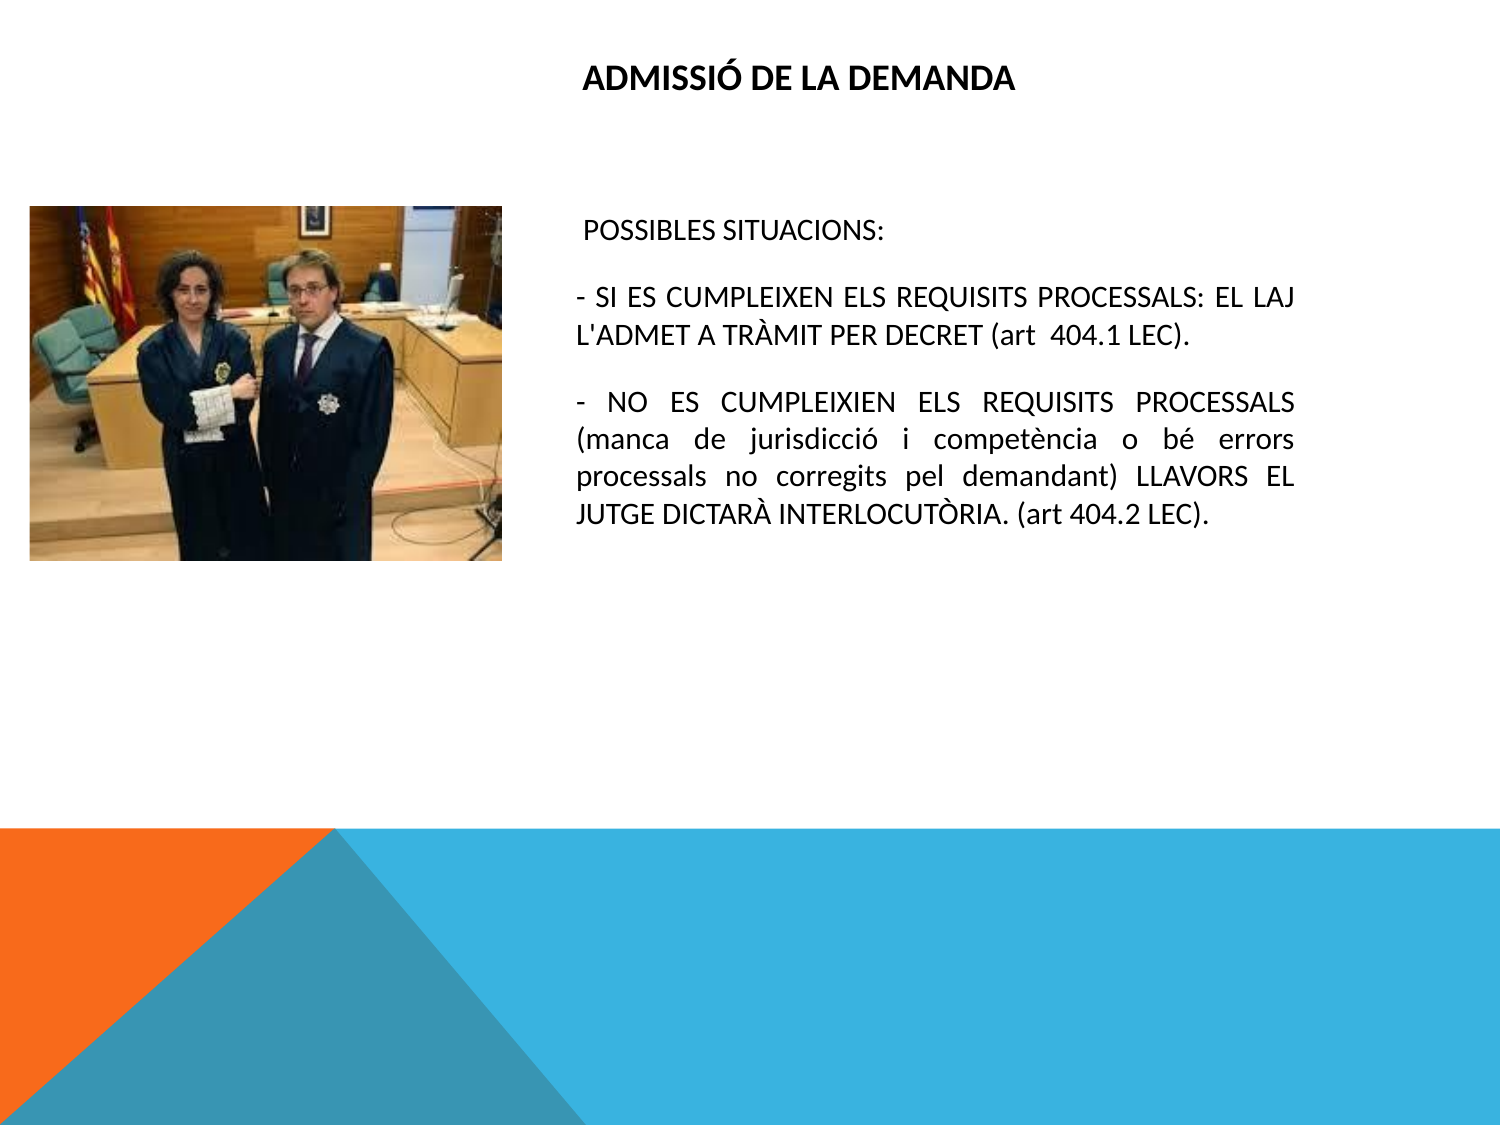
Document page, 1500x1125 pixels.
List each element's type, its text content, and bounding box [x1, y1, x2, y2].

text_box [29, 206, 502, 562]
list POSSIBLES SITUACIONS: - SI ES CUMPLEIXEN ELS REQUISITS PROCESSALS: EL LAJ L'ADMET A TRÀMIT PER DECRET (art 404.1 LEC). - NO ES CUMPLEIXIEN ELS REQUISITS PROCESSALS (manca de jurisdicció i competència o bé errors processals no corregits pel demandant) LLAVORS EL JUTGE DICTARÀ INTERLOCUTÒRIA. (art 404.2 LEC). [203, 207, 1297, 952]
title ADMISSIÓ DE LA DEMANDA [413, 46, 1117, 207]
